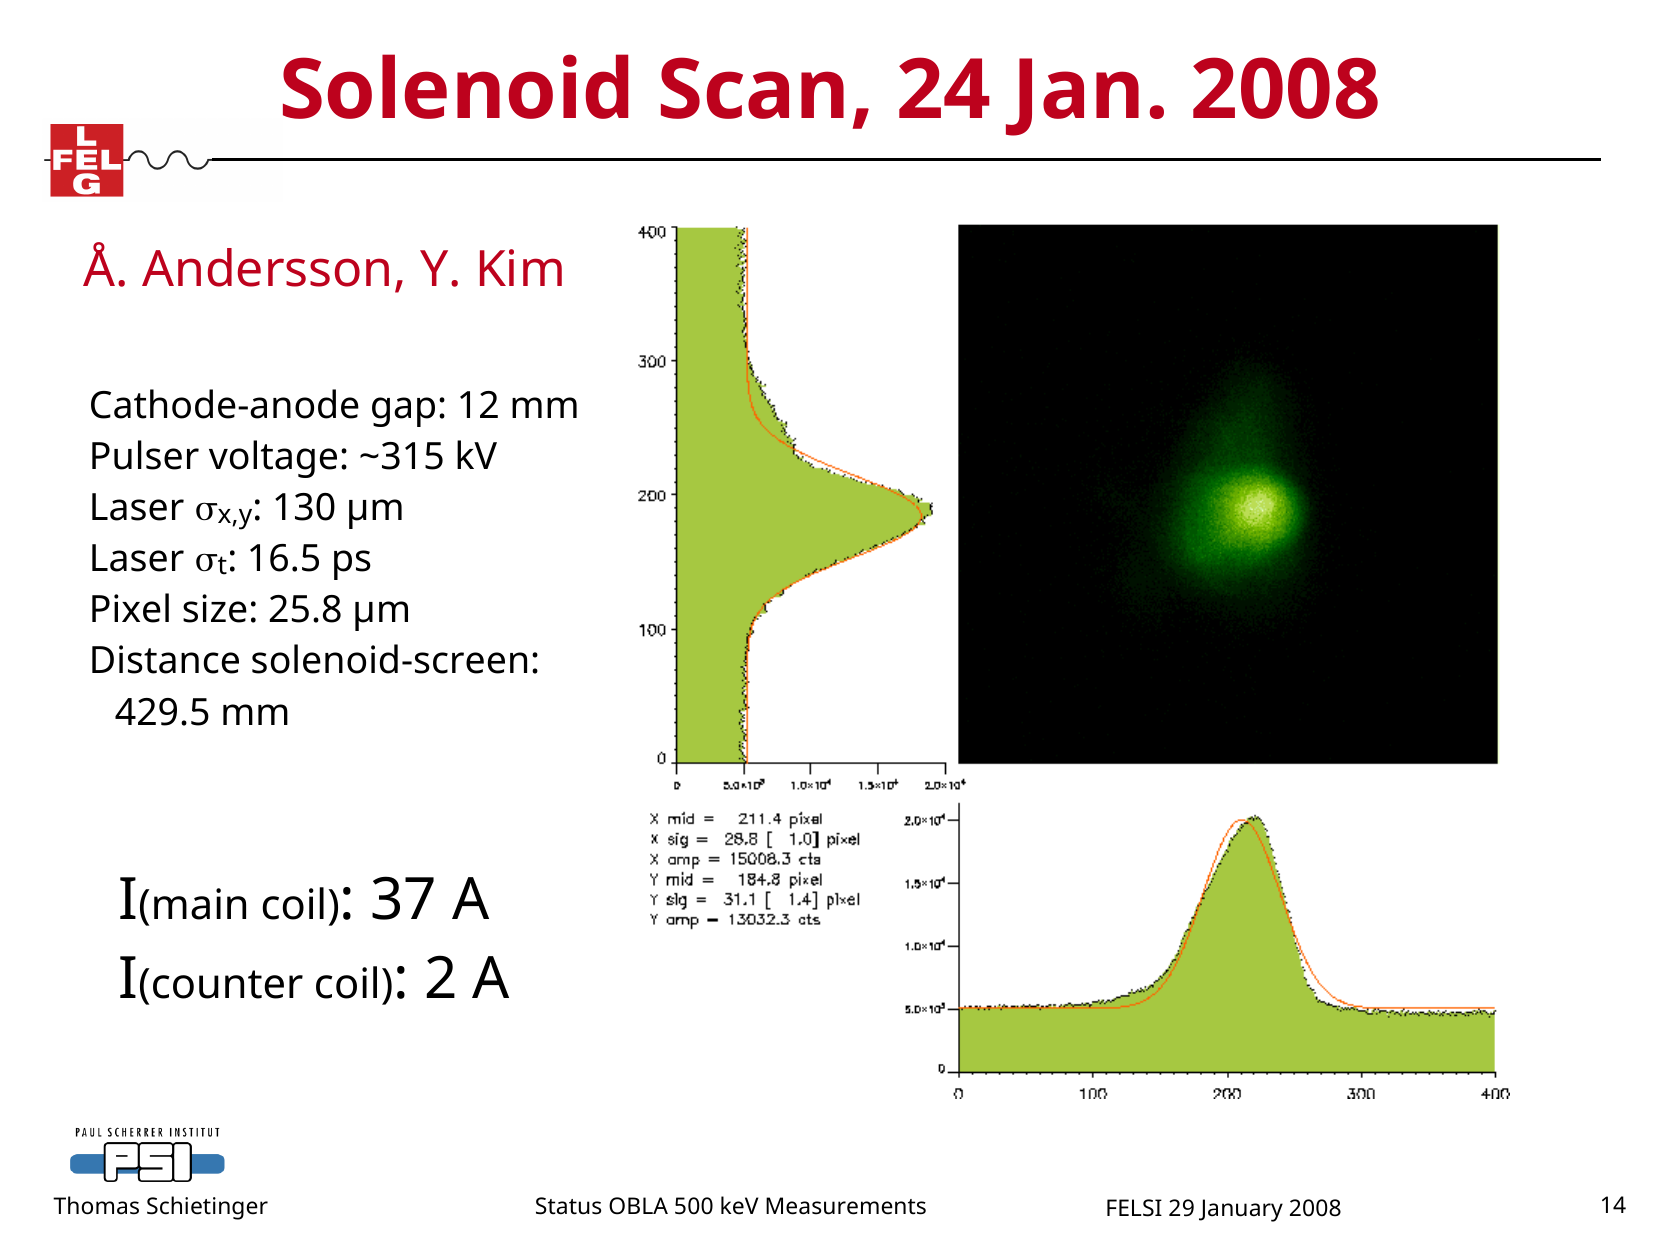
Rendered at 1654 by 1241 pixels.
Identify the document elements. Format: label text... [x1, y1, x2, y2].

picture [42, 118, 283, 202]
picture [637, 213, 1510, 1099]
text_box Å. Andersson, Y. Kim [79, 232, 568, 295]
text_box Cathode-anode gap: 12 mm Pulser voltage: ~315 kV Laser x,y: 130 µm Laser t: 16.5 ps Pixel size: 25.8 µm Distance solenoid-screen: 429.5 mm [85, 378, 611, 704]
title Solenoid Scan, 24 Jan. 2008 [124, 17, 1537, 156]
picture [61, 1115, 235, 1190]
text_box I(main coil): 37 A I(counter coil): 2 A [114, 857, 561, 992]
